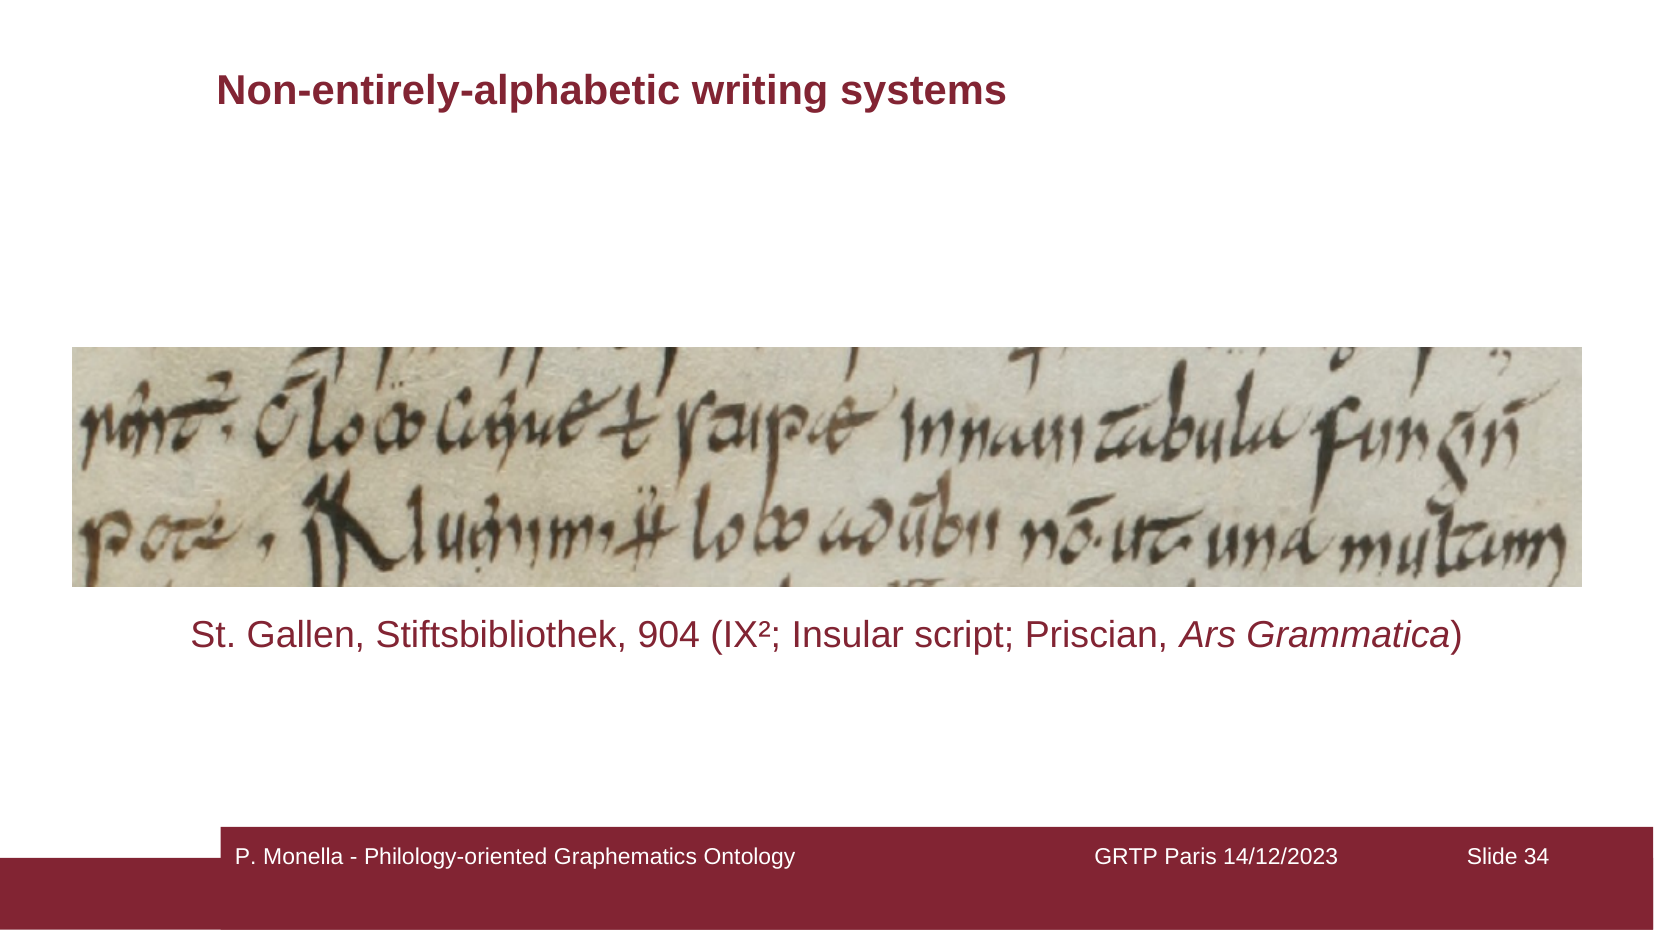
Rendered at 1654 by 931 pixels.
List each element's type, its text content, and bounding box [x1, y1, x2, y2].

text_box St. Gallen, Stiftsbibliothek, 904 (IX²; Insular script; Priscian, Ars Grammatica) [135, 602, 1518, 708]
title Non-entirely-alphabetic writing systems [201, 55, 1569, 124]
picture [72, 347, 1582, 587]
